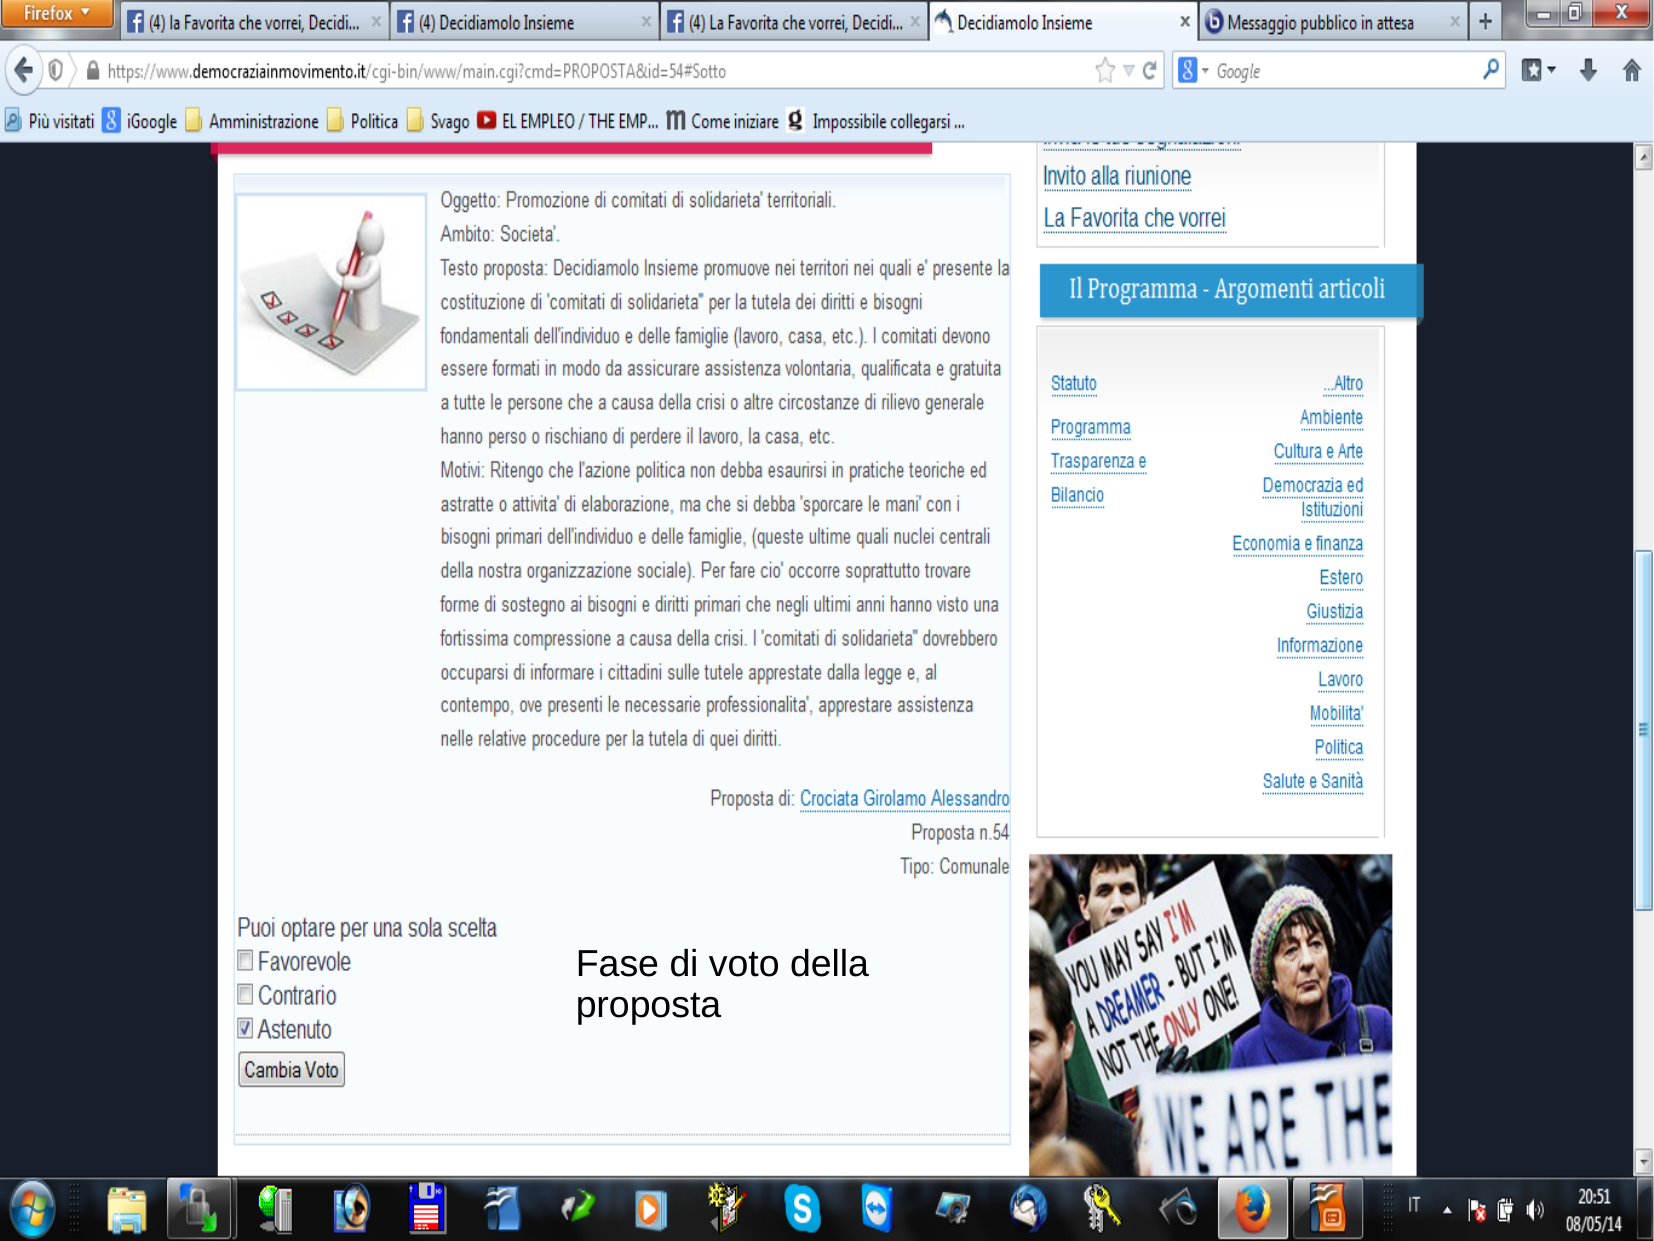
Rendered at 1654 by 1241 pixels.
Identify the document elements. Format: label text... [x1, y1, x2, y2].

text_box Fase di voto della proposta [561, 934, 945, 1034]
picture [0, 0, 1654, 1241]
